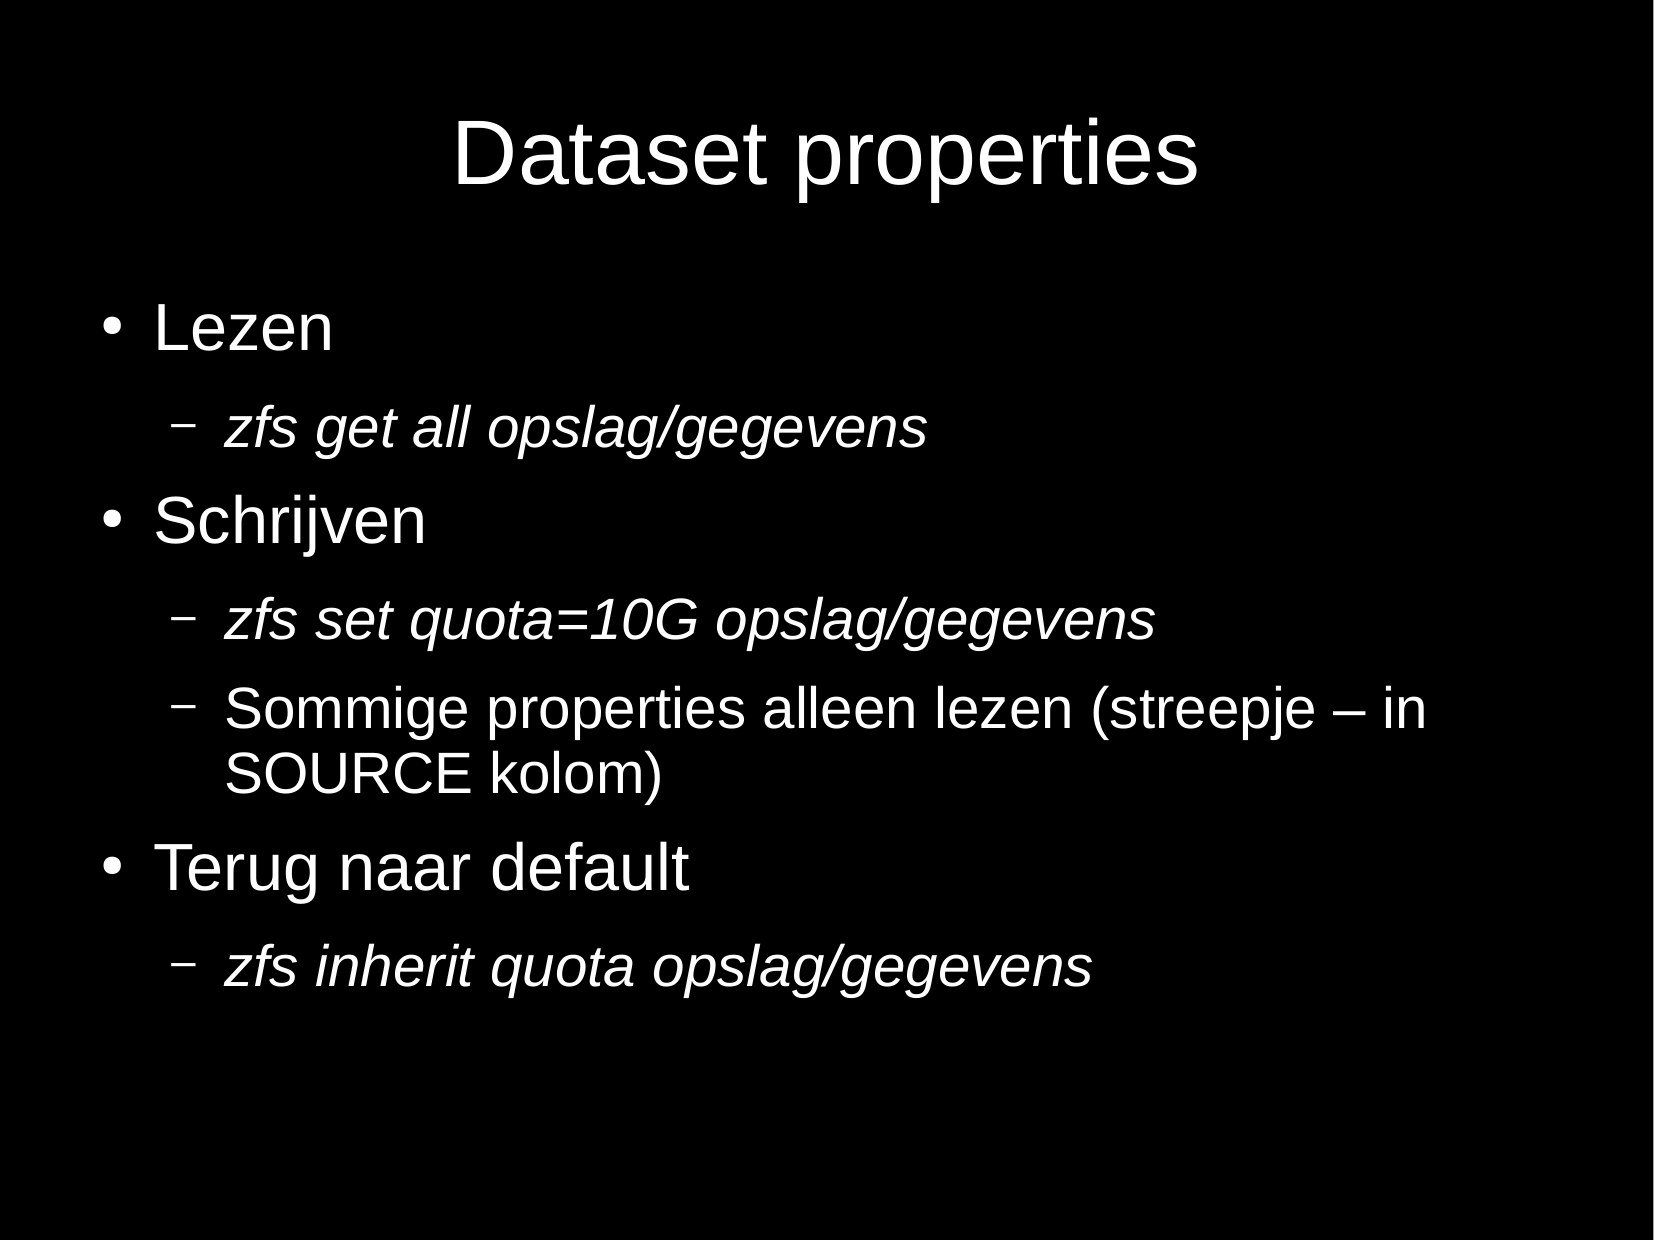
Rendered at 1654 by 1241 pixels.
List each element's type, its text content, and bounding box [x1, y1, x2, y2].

list Lezen zfs get all opslag/gegevens Schrijven zfs set quota=10G opslag/gegevens Sommige properties alleen lezen (streepje – in SOURCE kolom) Terug naar default zfs inherit quota opslag/gegevens [82, 290, 1571, 1010]
title Dataset properties [82, 49, 1571, 257]
